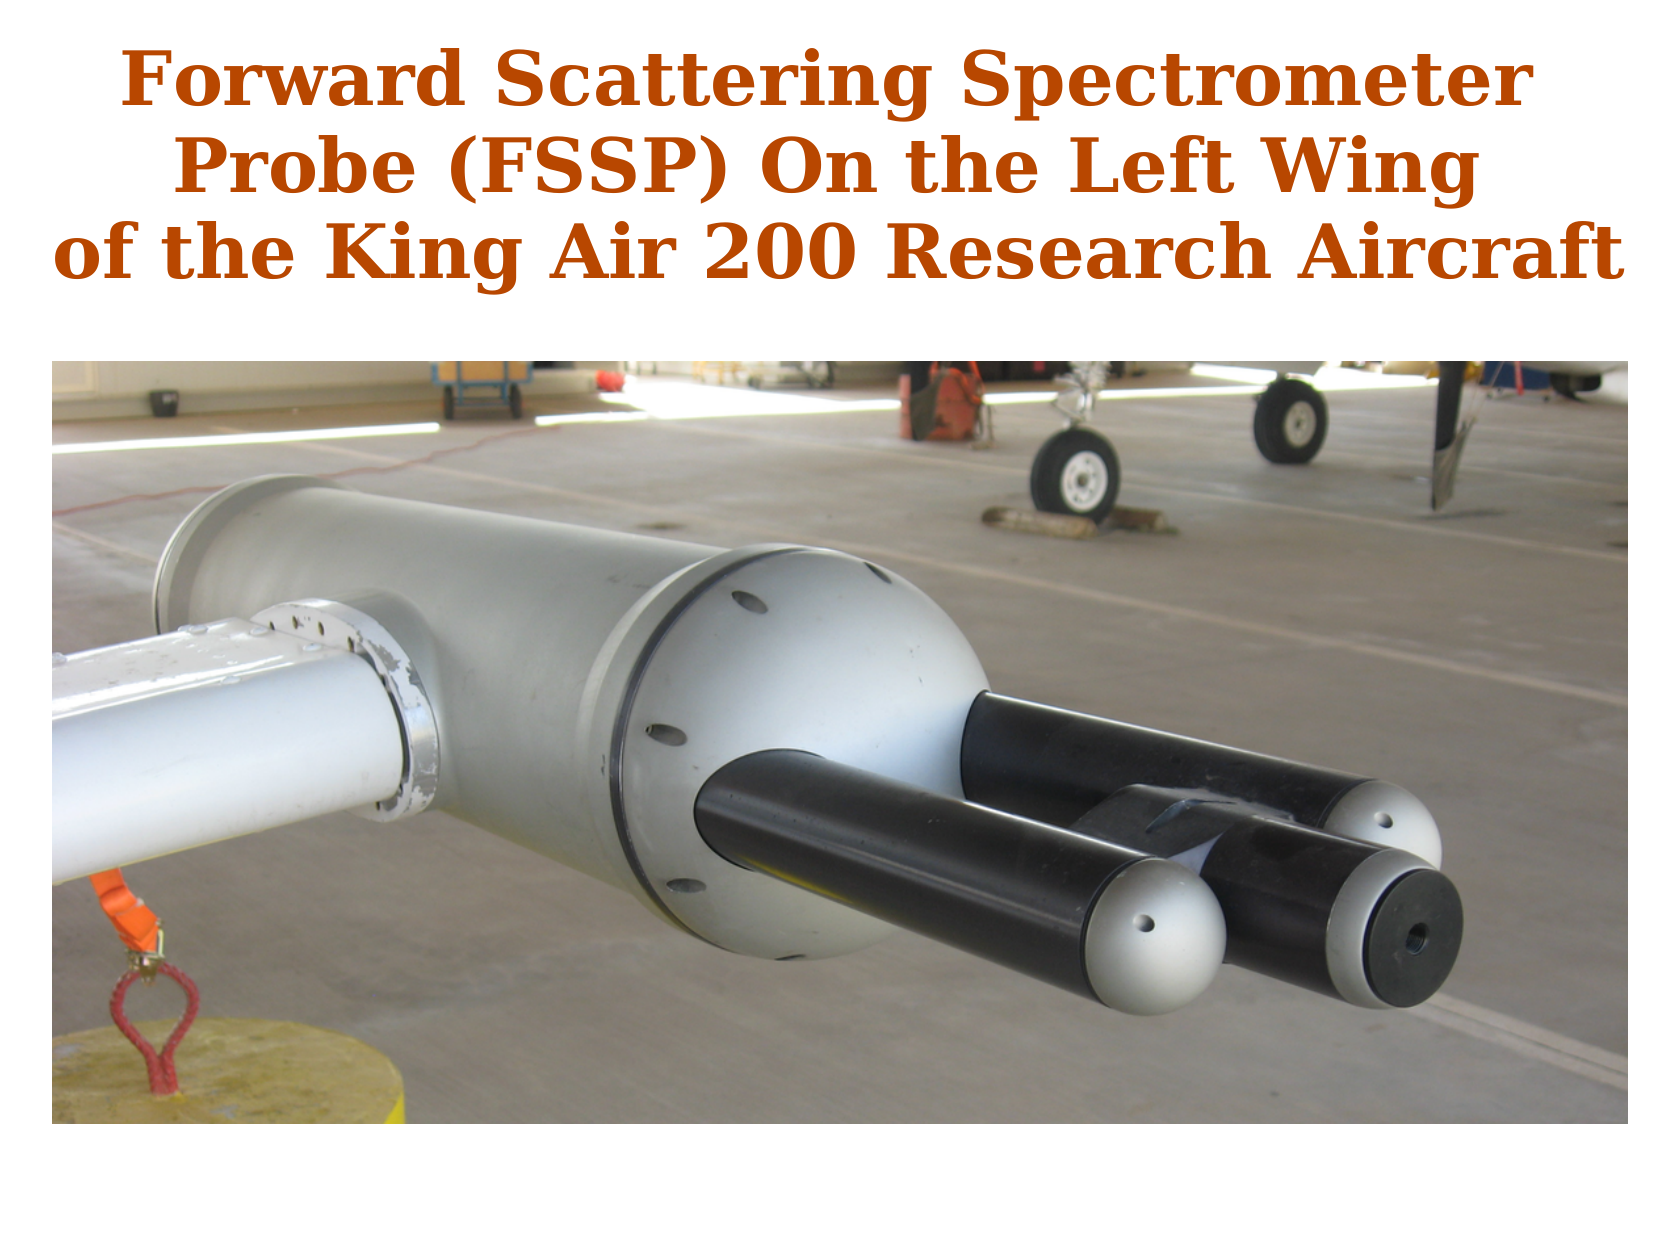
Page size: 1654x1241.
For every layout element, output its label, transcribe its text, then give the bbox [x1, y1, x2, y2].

text_box Forward Scattering Spectrometer Probe (FSSP) On the Left Wing of the King Air 200 Research Aircraft [0, 36, 1654, 296]
picture [52, 361, 1628, 1124]
